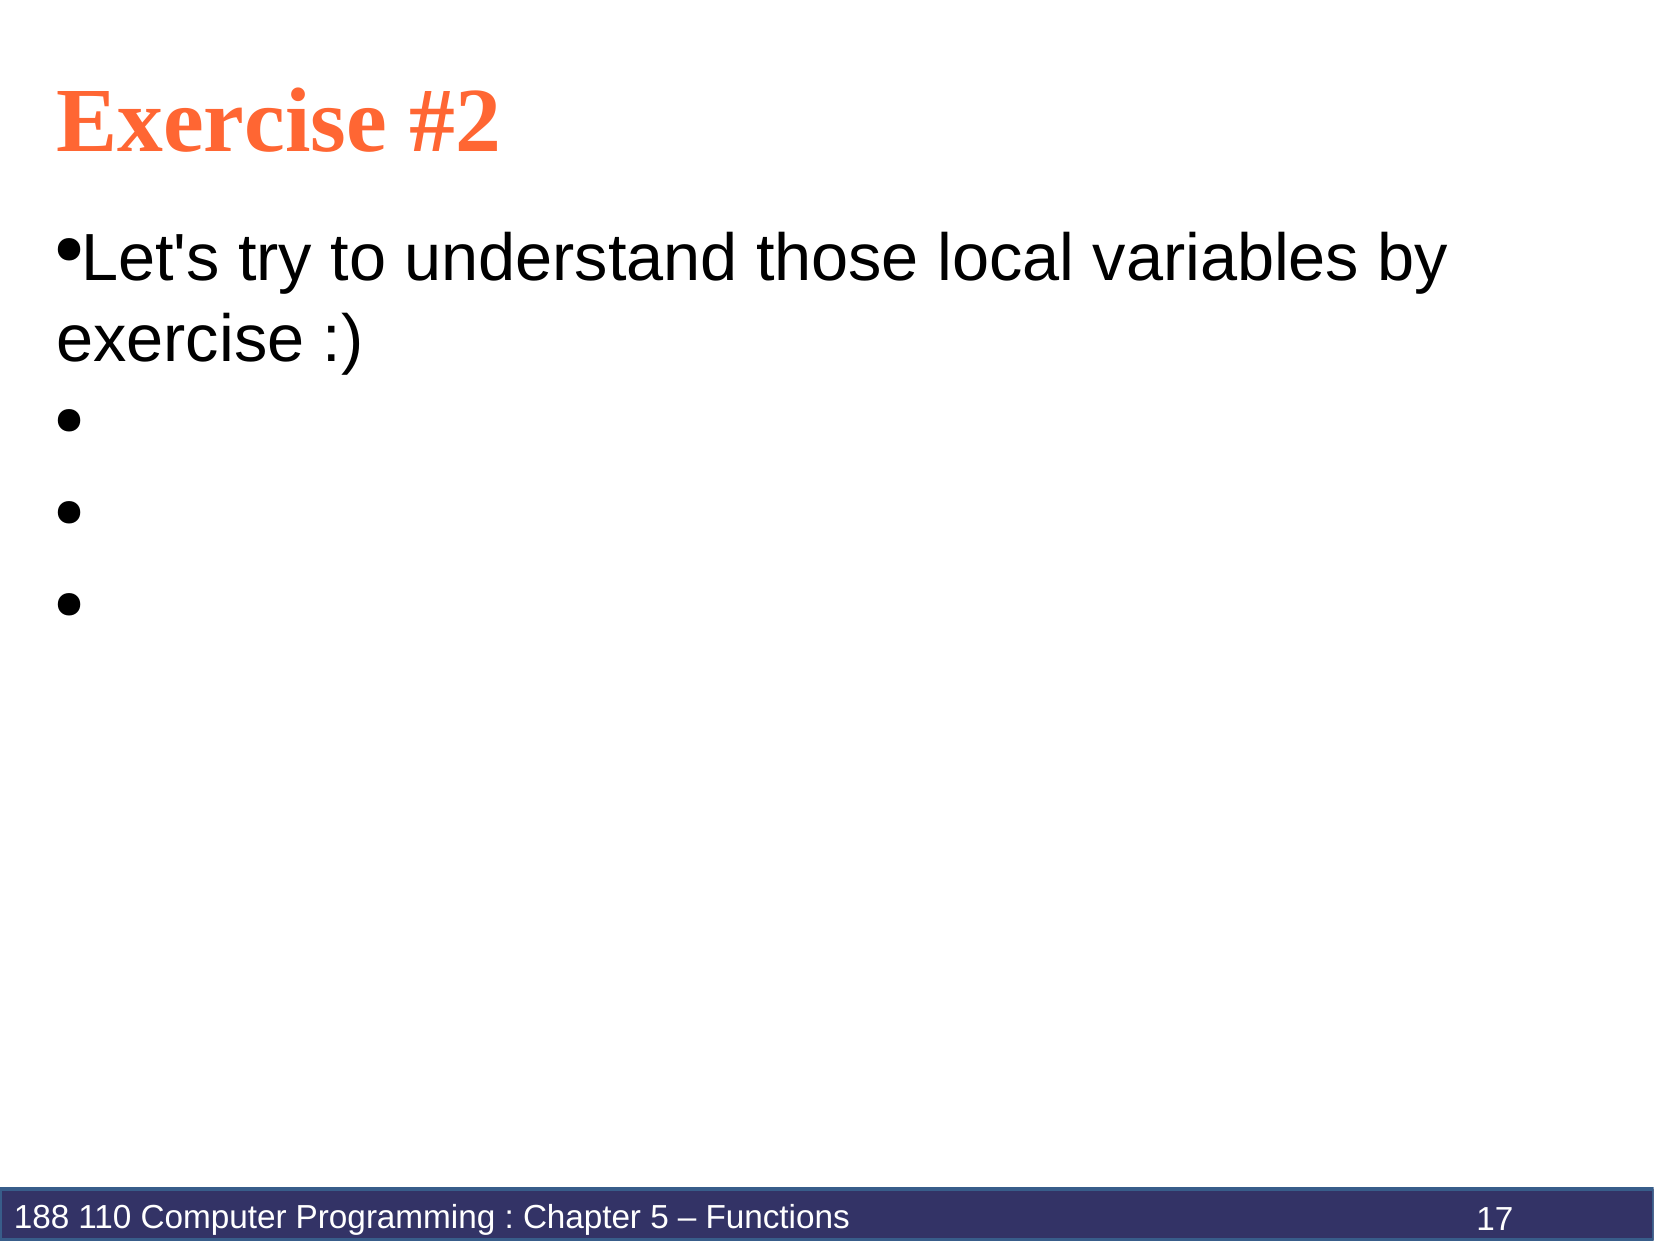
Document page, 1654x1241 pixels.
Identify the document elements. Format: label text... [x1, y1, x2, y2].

list Let's try to understand those local variables by exercise :) [56, 214, 1591, 656]
title Exercise #2 [55, 46, 1591, 182]
